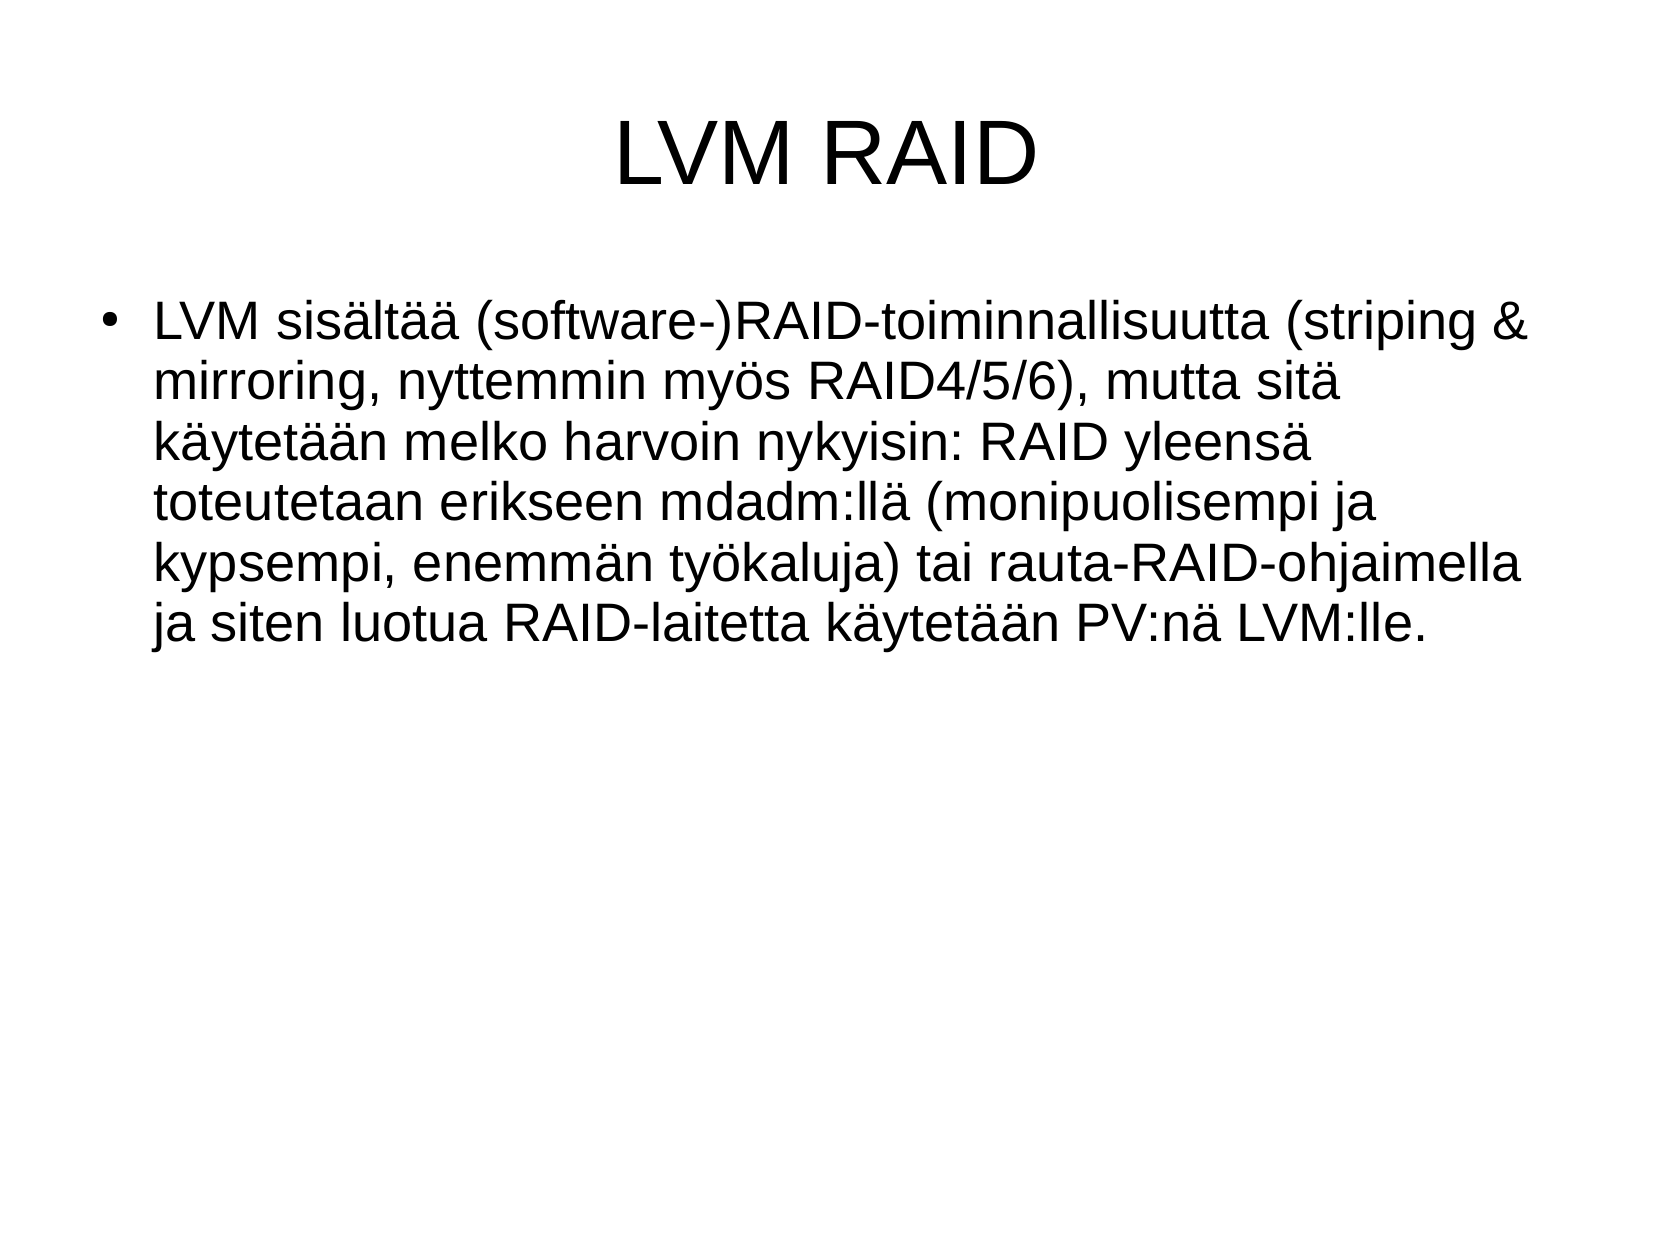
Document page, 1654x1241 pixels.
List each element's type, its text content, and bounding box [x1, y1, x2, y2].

title LVM RAID [82, 49, 1571, 257]
list LVM sisältää (software-)RAID-toiminnallisuutta (striping & mirroring, nyttemmin myös RAID4/5/6), mutta sitä käytetään melko harvoin nykyisin: RAID yleensä toteutetaan erikseen mdadm:llä (monipuolisempi ja kypsempi, enemmän työkaluja) tai rauta-RAID-ohjaimella ja siten luotua RAID-laitetta käytetään PV:nä LVM:lle. [82, 290, 1571, 1010]
